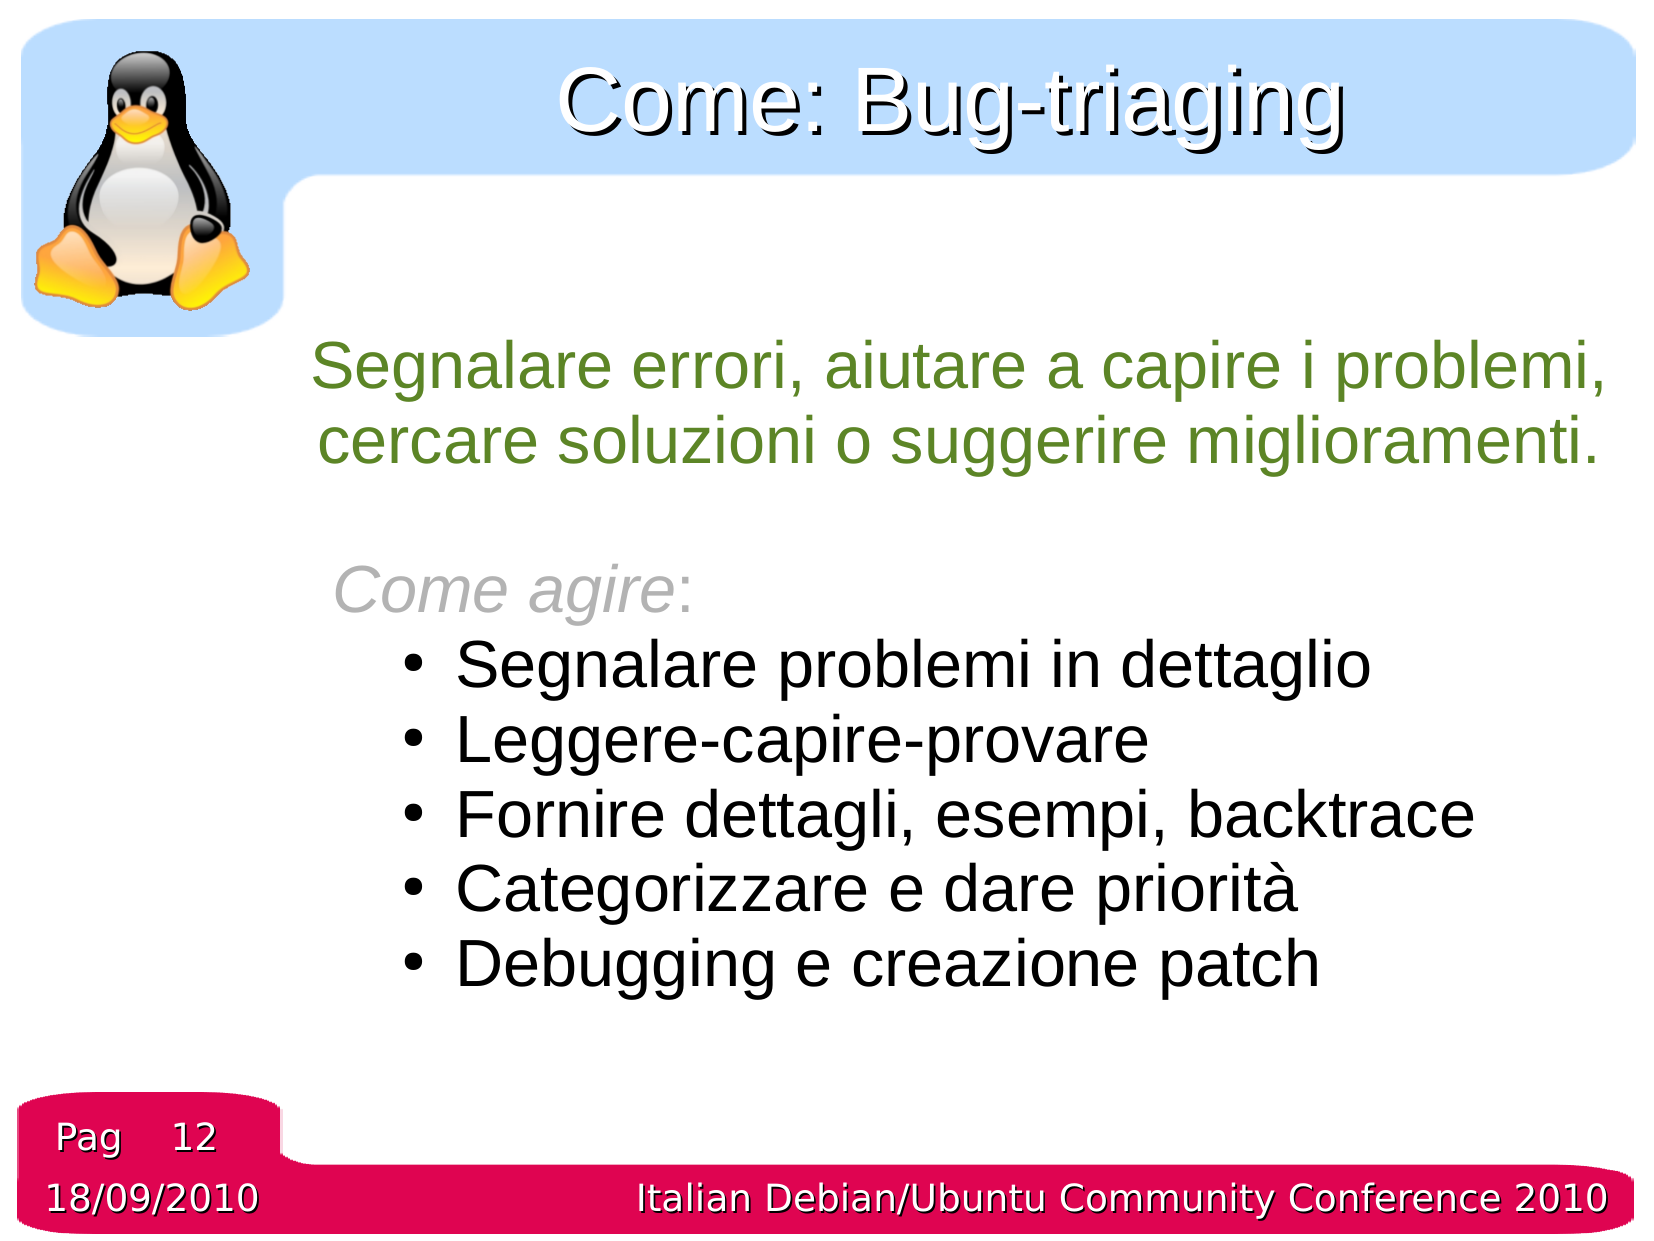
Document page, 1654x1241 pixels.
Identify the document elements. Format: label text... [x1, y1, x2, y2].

picture [284, 1092, 1634, 1234]
subtitle Segnalare errori, aiutare a capire i problemi, cercare soluzioni o suggerire miglioramenti. Come agire: Segnalare problemi in dettaglio Leggere-capire-provare Fornire dettagli, esempi, backtrace Categorizzare e dare priorità Debugging e creazione patch [295, 206, 1625, 1123]
text_box Pag <numero> [41, 1108, 394, 1182]
picture [17, 1092, 295, 1234]
text_box 18/09/2010 [29, 1169, 284, 1241]
picture [21, 19, 1636, 337]
title Come: Bug-triaging [265, 3, 1636, 196]
text_box Italian Debian/Ubuntu Community Conference 2010 [621, 1169, 1625, 1241]
